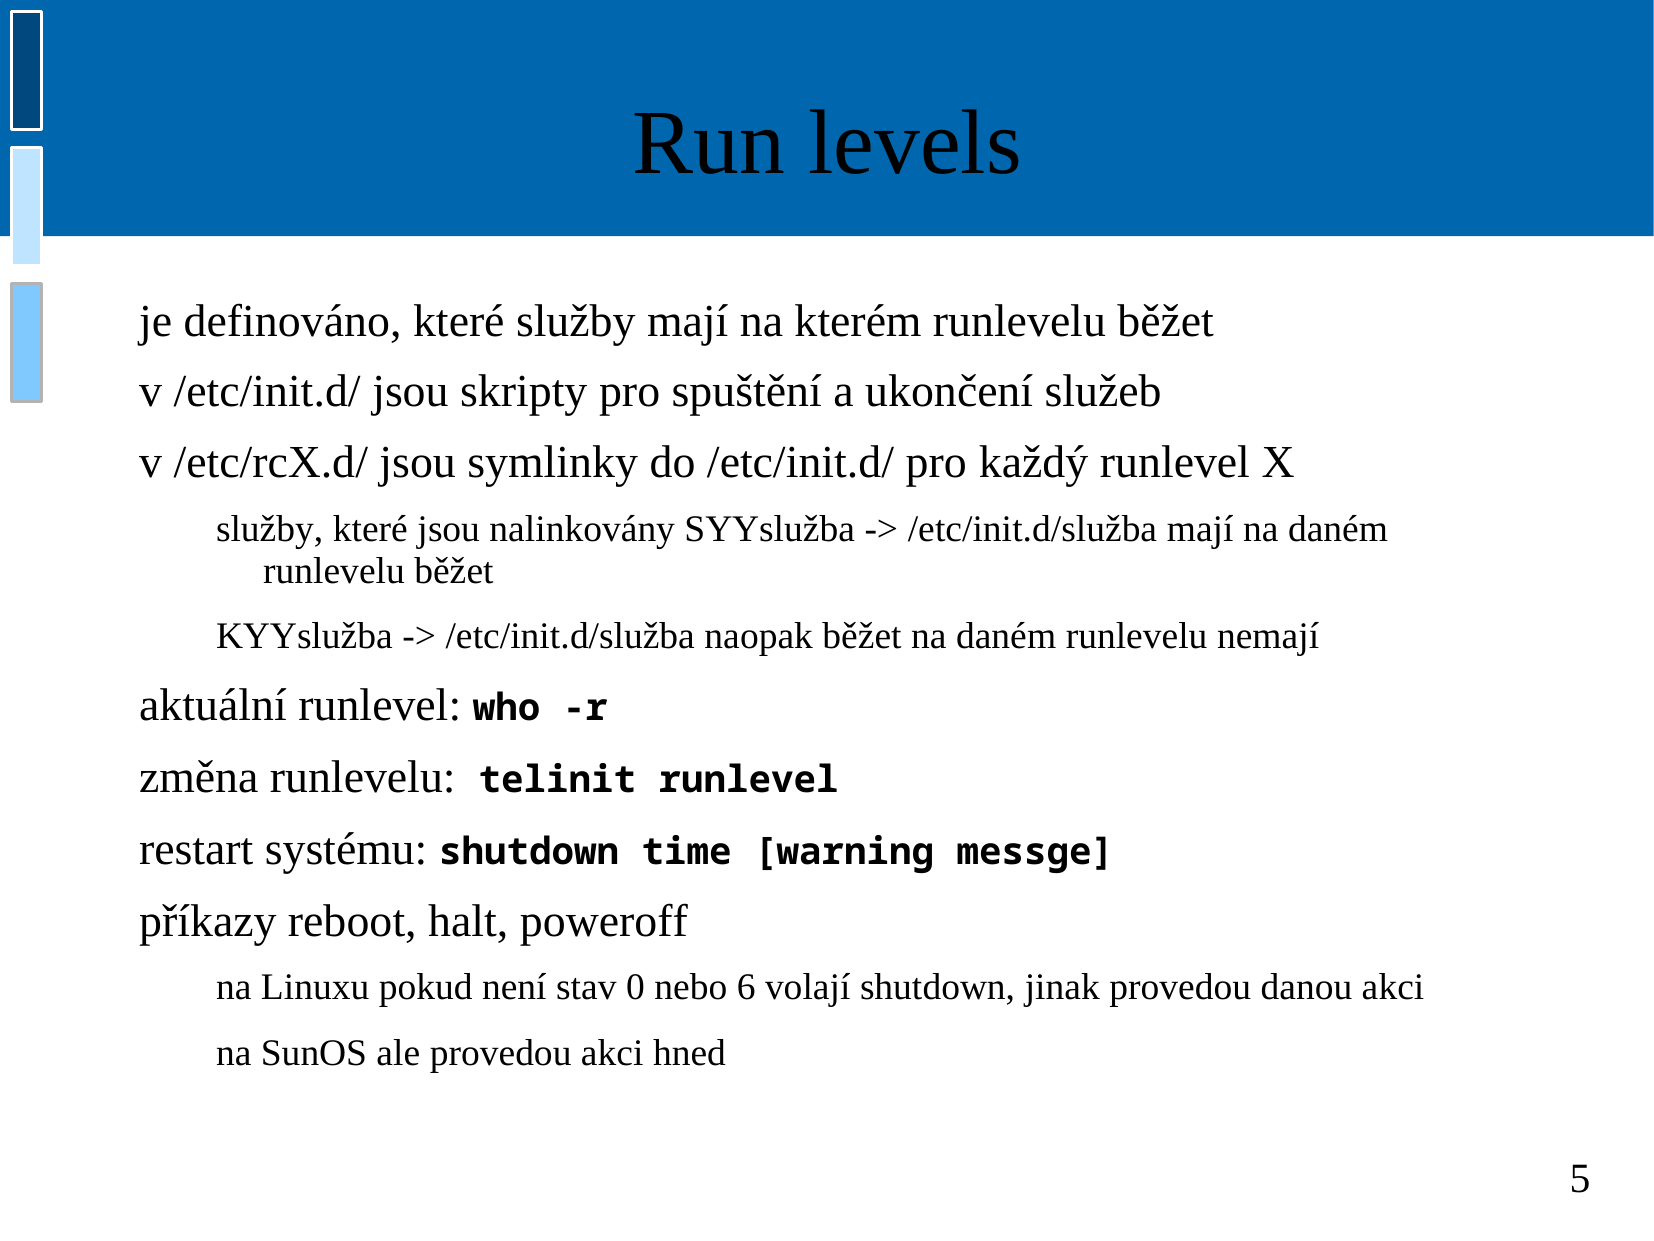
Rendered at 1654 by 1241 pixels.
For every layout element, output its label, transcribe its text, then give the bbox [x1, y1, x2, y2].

title Run levels [121, 49, 1534, 237]
list je definováno, které služby mají na kterém runlevelu běžet v /etc/init.d/ jsou skripty pro spuštění a ukončení služeb v /etc/rcX.d/ jsou symlinky do /etc/init.d/ pro každý runlevel X služby, které jsou nalinkovány SYYslužba -> /etc/init.d/služba mají na daném runlevelu běžet KYYslužba -> /etc/init.d/služba naopak běžet na daném runlevelu nemají aktuální runlevel: who -r změna runlevelu: telinit runlevel restart systému: shutdown time [warning messge] příkazy reboot, halt, poweroff na Linuxu pokud není stav 0 nebo 6 volají shutdown, jinak provedou danou akci na SunOS ale provedou akci hned [121, 295, 1534, 1127]
